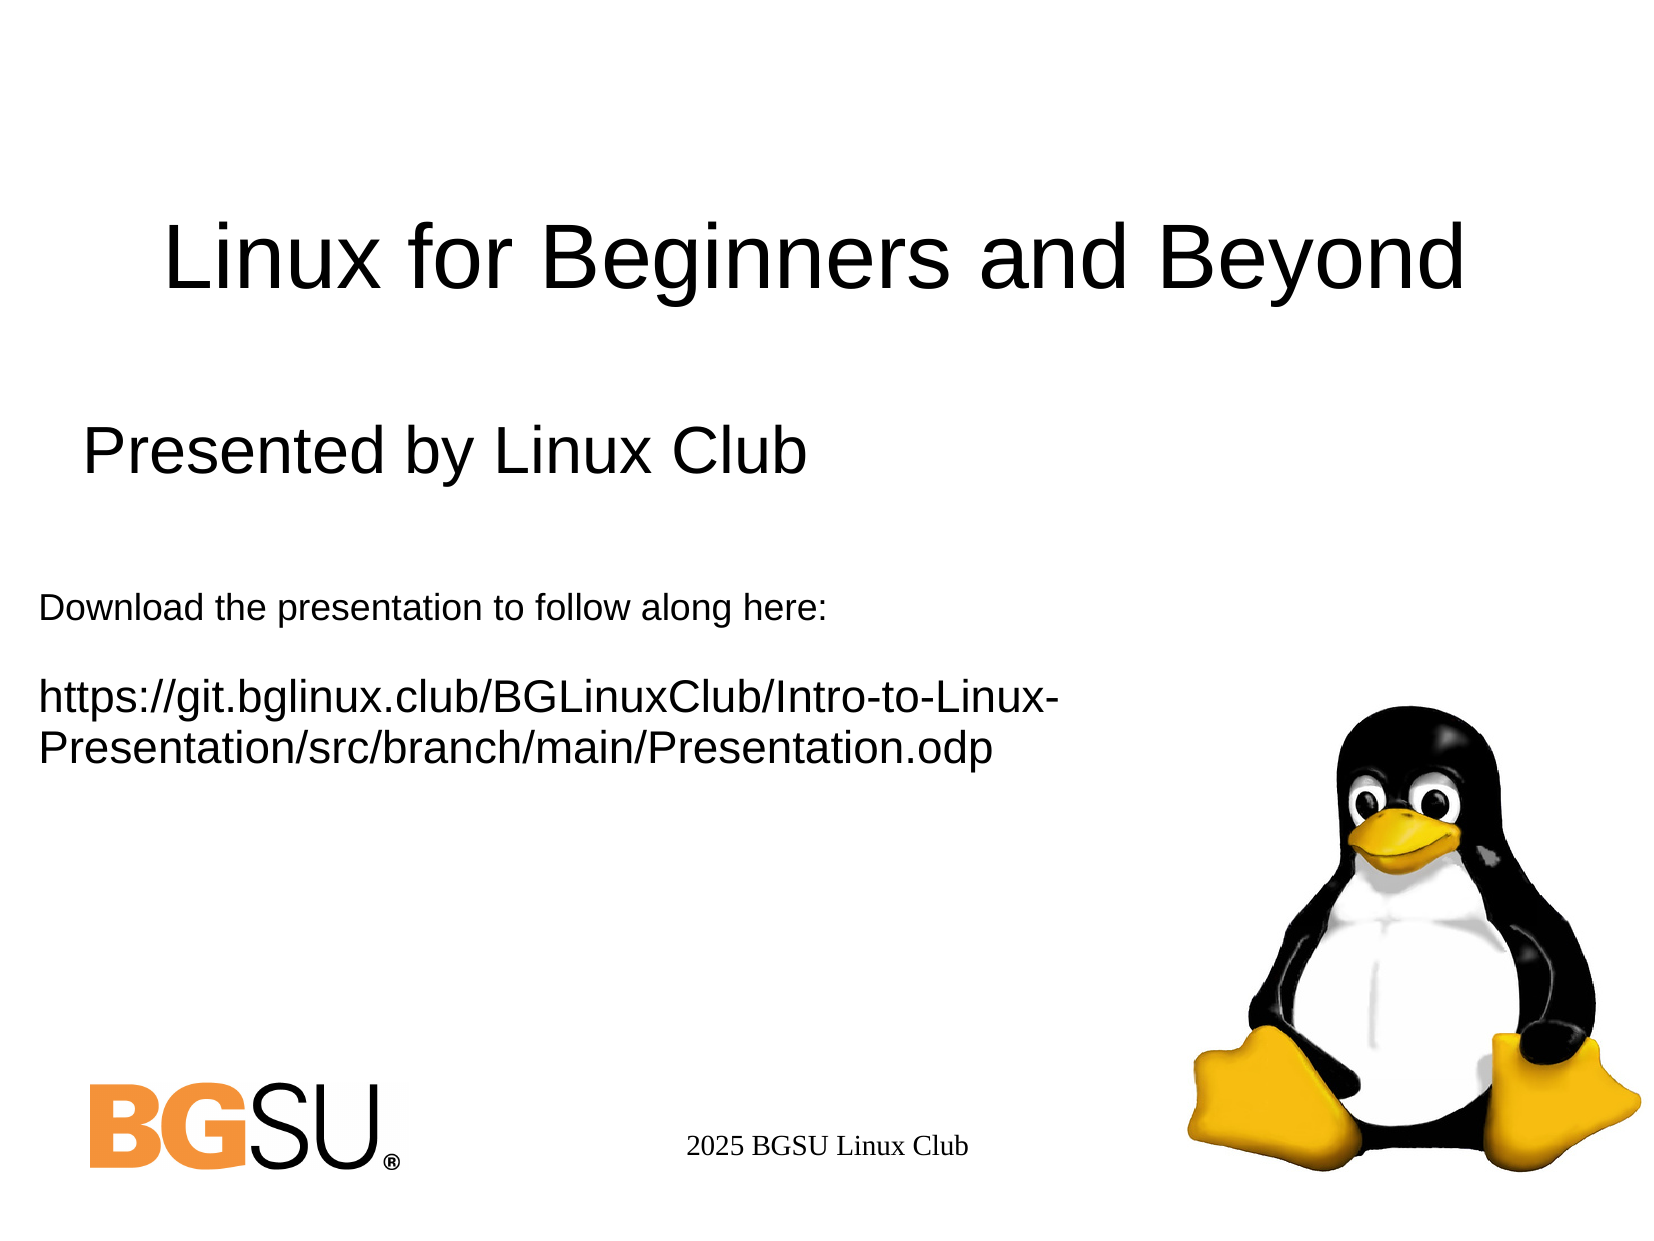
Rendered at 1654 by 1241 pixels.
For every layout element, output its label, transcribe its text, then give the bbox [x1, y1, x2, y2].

text_box Presented by Linux Club [82, 300, 1571, 601]
text_box Download the presentation to follow along here: https://git.bglinux.club/BGLinuxClub/Intro-to-Linux-Presentation/src/branch/main/Presentation.odp [23, 579, 1144, 795]
title Linux for Beginners and Beyond [71, 152, 1561, 361]
picture [1178, 696, 1654, 1183]
picture [90, 1082, 409, 1170]
footer 2025 BGSU Linux Club [565, 1129, 1090, 1216]
